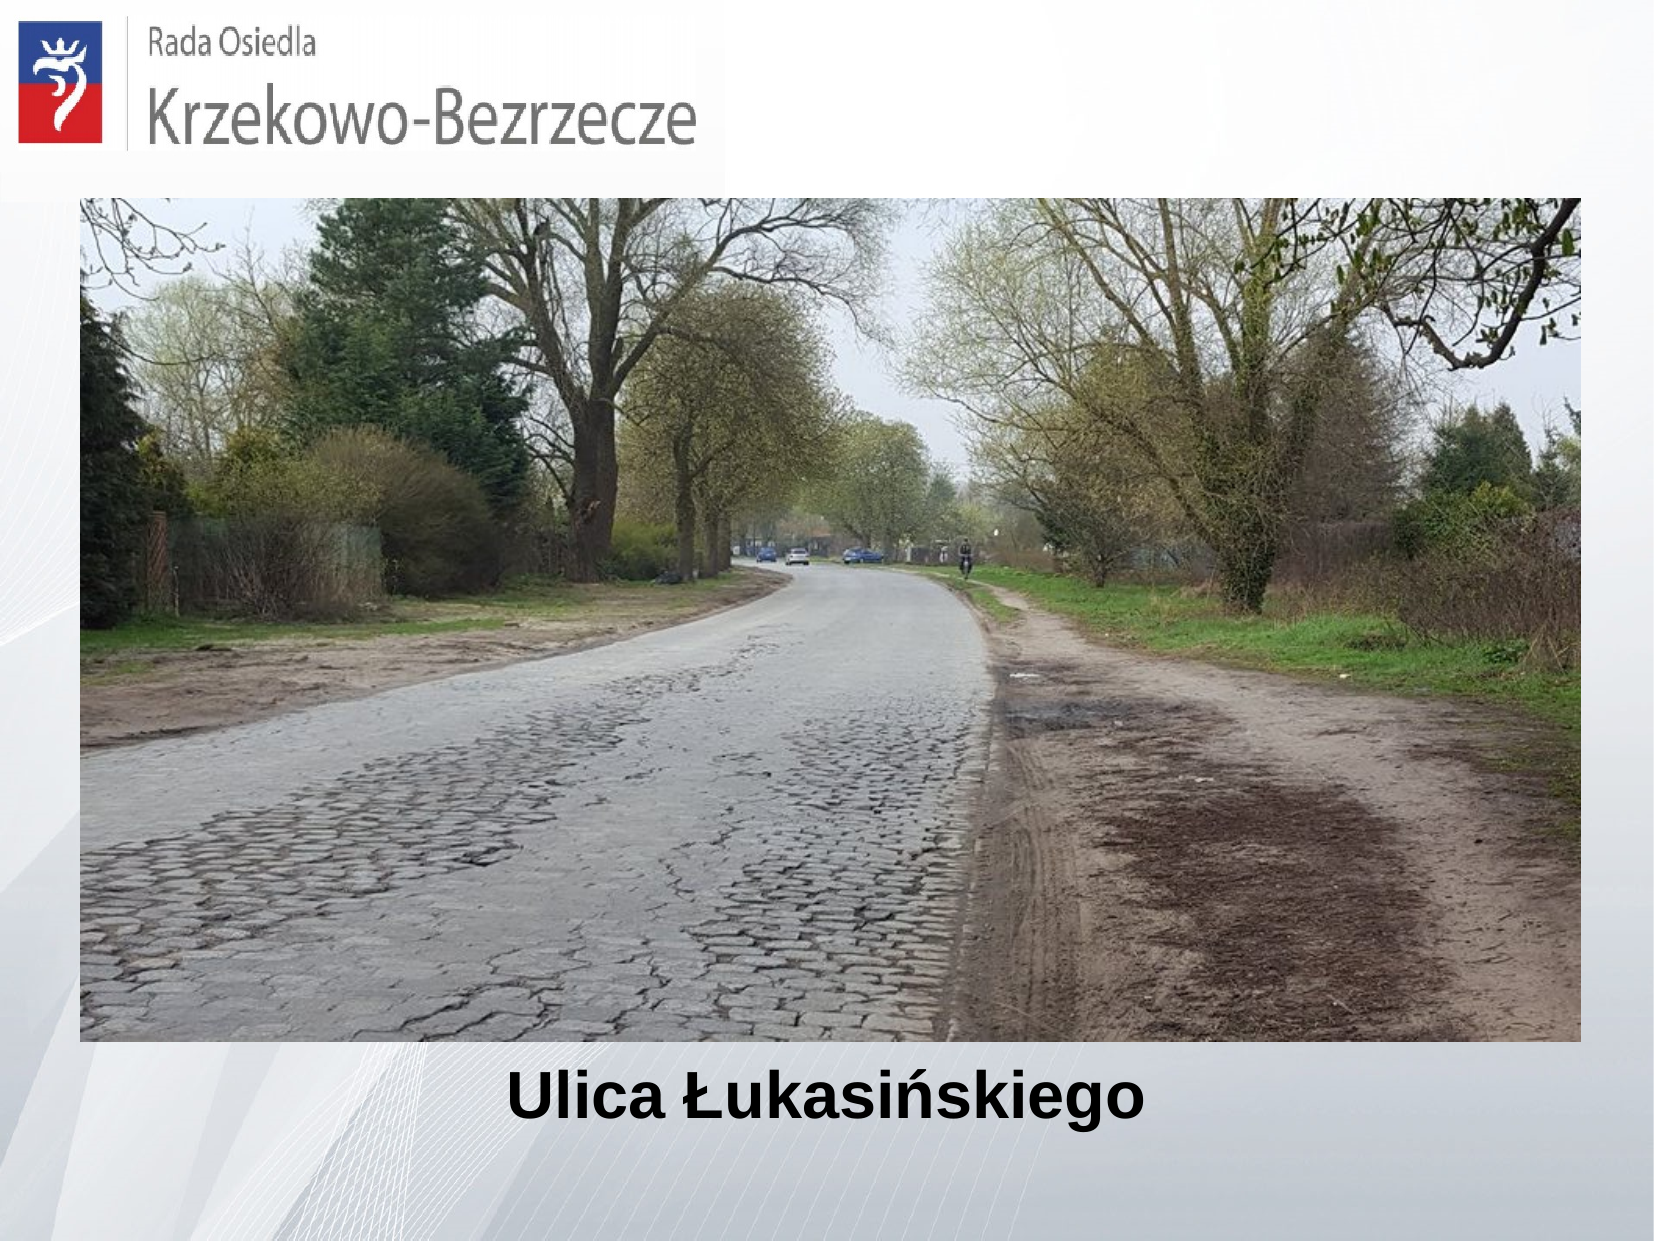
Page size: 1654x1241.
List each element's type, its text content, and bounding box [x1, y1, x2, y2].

title Ulica Łukasińskiego [82, 1042, 1571, 1200]
picture [0, 0, 1654, 1241]
